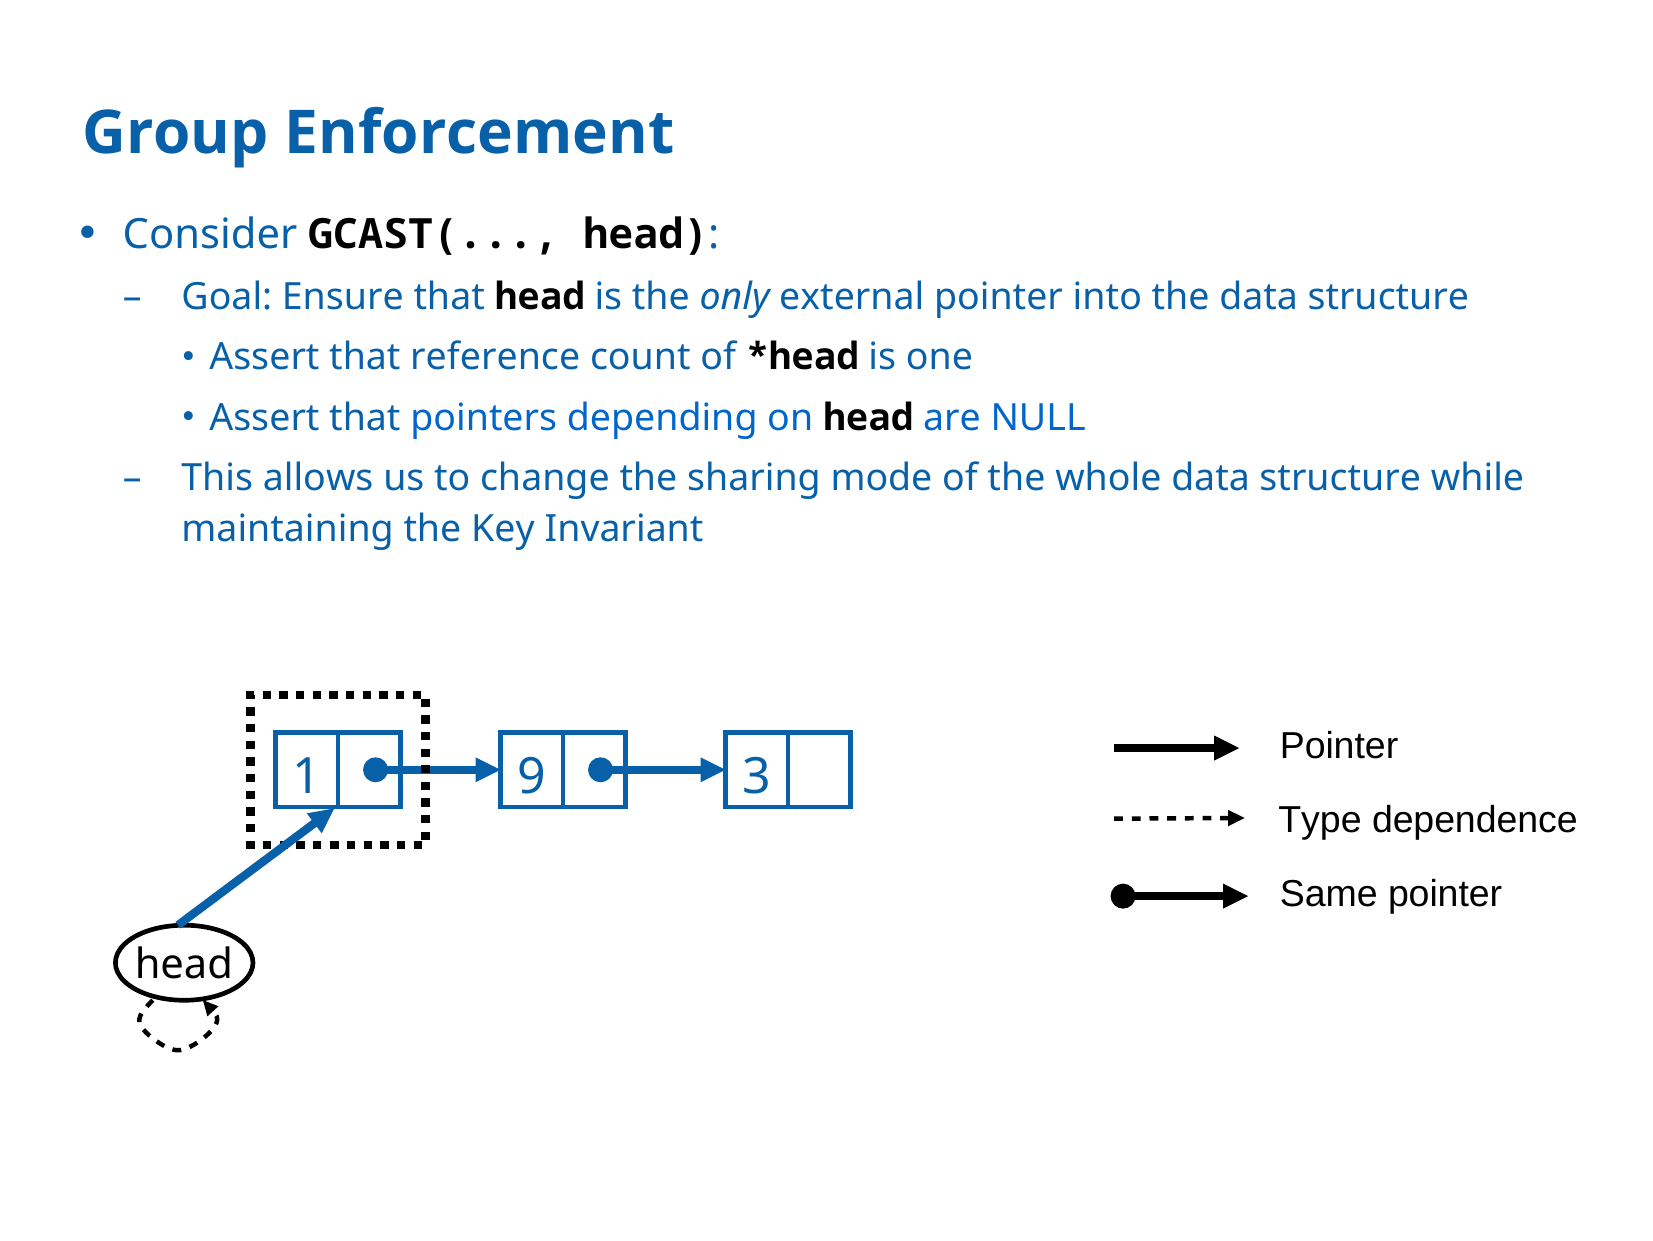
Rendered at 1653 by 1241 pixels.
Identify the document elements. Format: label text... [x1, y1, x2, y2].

title Group Enforcement [82, 49, 1572, 211]
text_box Pointer [1264, 717, 1414, 775]
text_box head [115, 925, 253, 1001]
list Consider GCAST(..., head): Goal: Ensure that head is the only external pointer into the data structure Assert that reference count of *head is one Assert that pointers depending on head are NULL This allows us to change the sharing mode of the whole data structure while maintaining the Key Invariant [78, 203, 1568, 990]
text_box Same pointer [1264, 865, 1518, 923]
text_box Type dependence [1263, 790, 1593, 848]
text_box 9 [502, 732, 561, 816]
text_box 3 [727, 732, 786, 816]
text_box 1 [277, 732, 336, 816]
